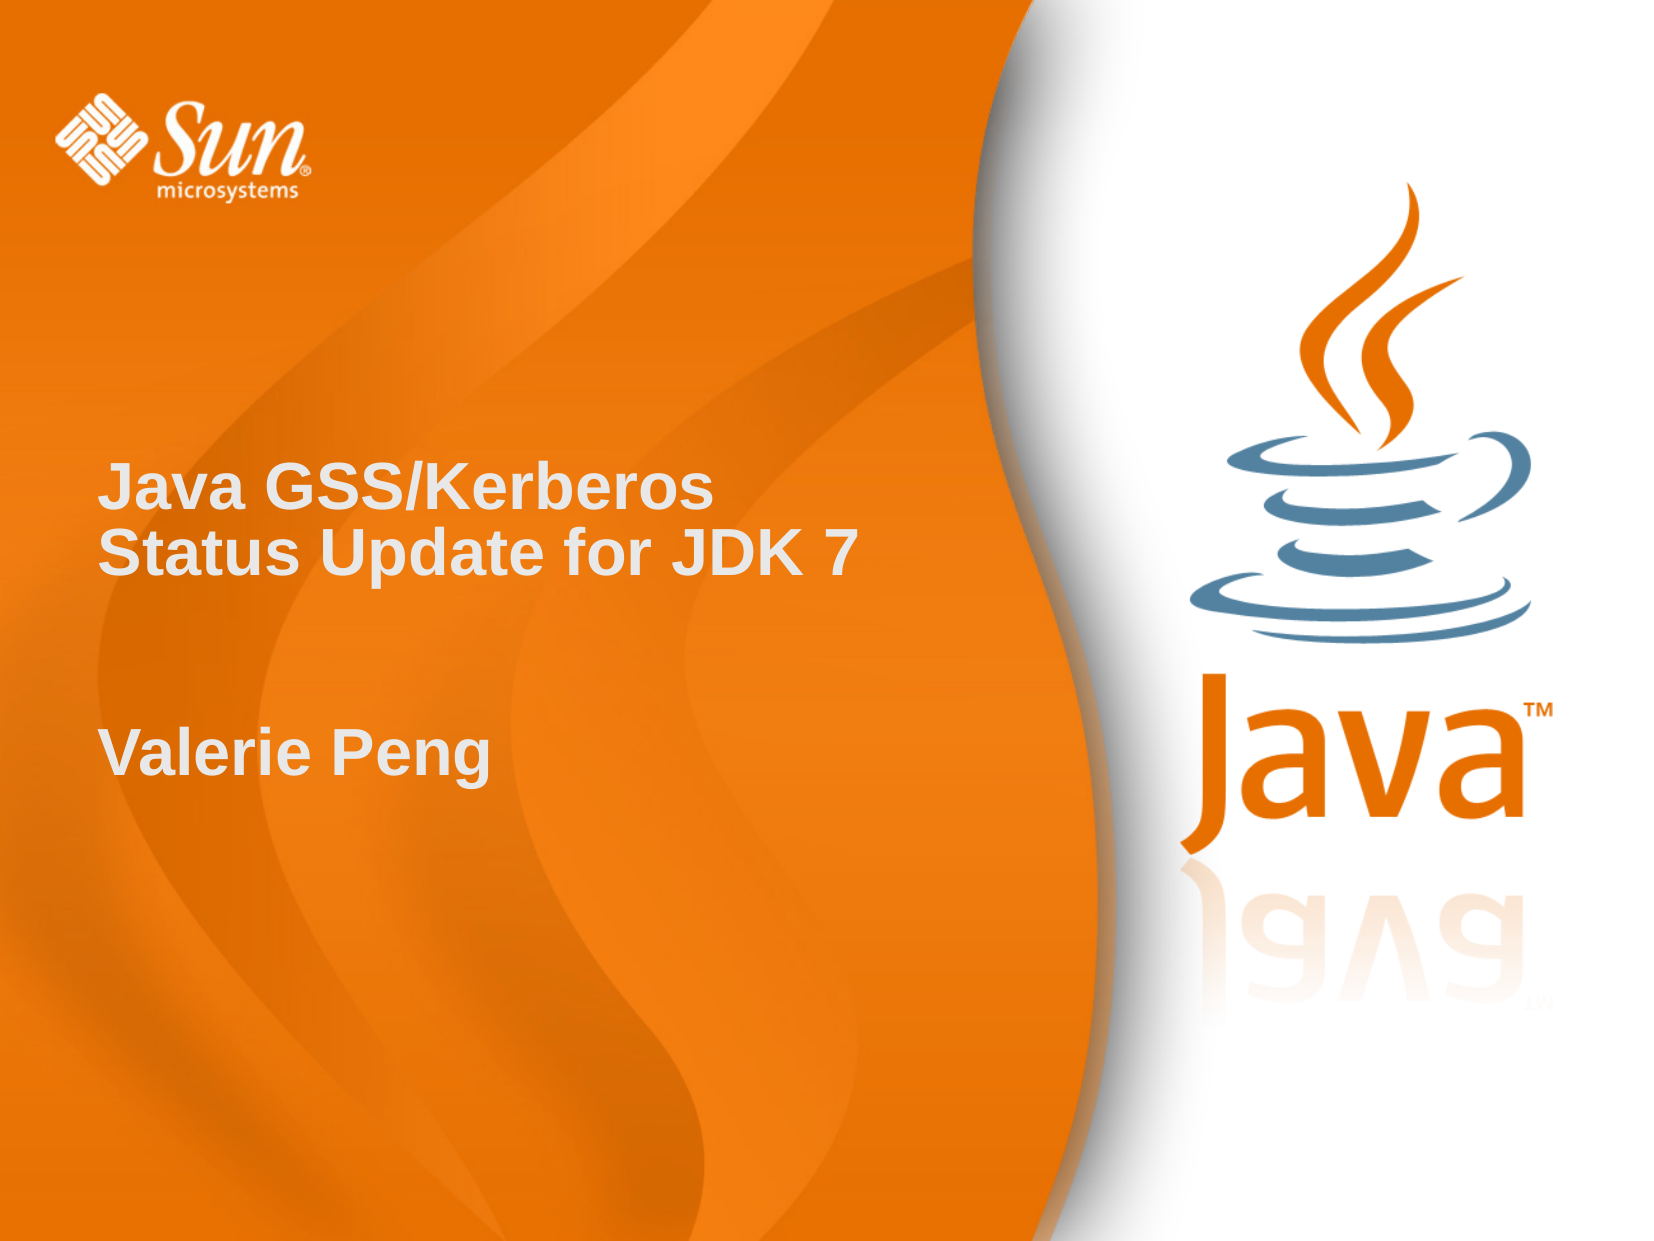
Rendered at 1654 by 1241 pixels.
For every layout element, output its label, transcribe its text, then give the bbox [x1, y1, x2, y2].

title Java GSS/Kerberos Status Update for JDK 7 Valerie Peng [97, 447, 1000, 789]
picture [0, 0, 1553, 1241]
list [99, 669, 1190, 1240]
